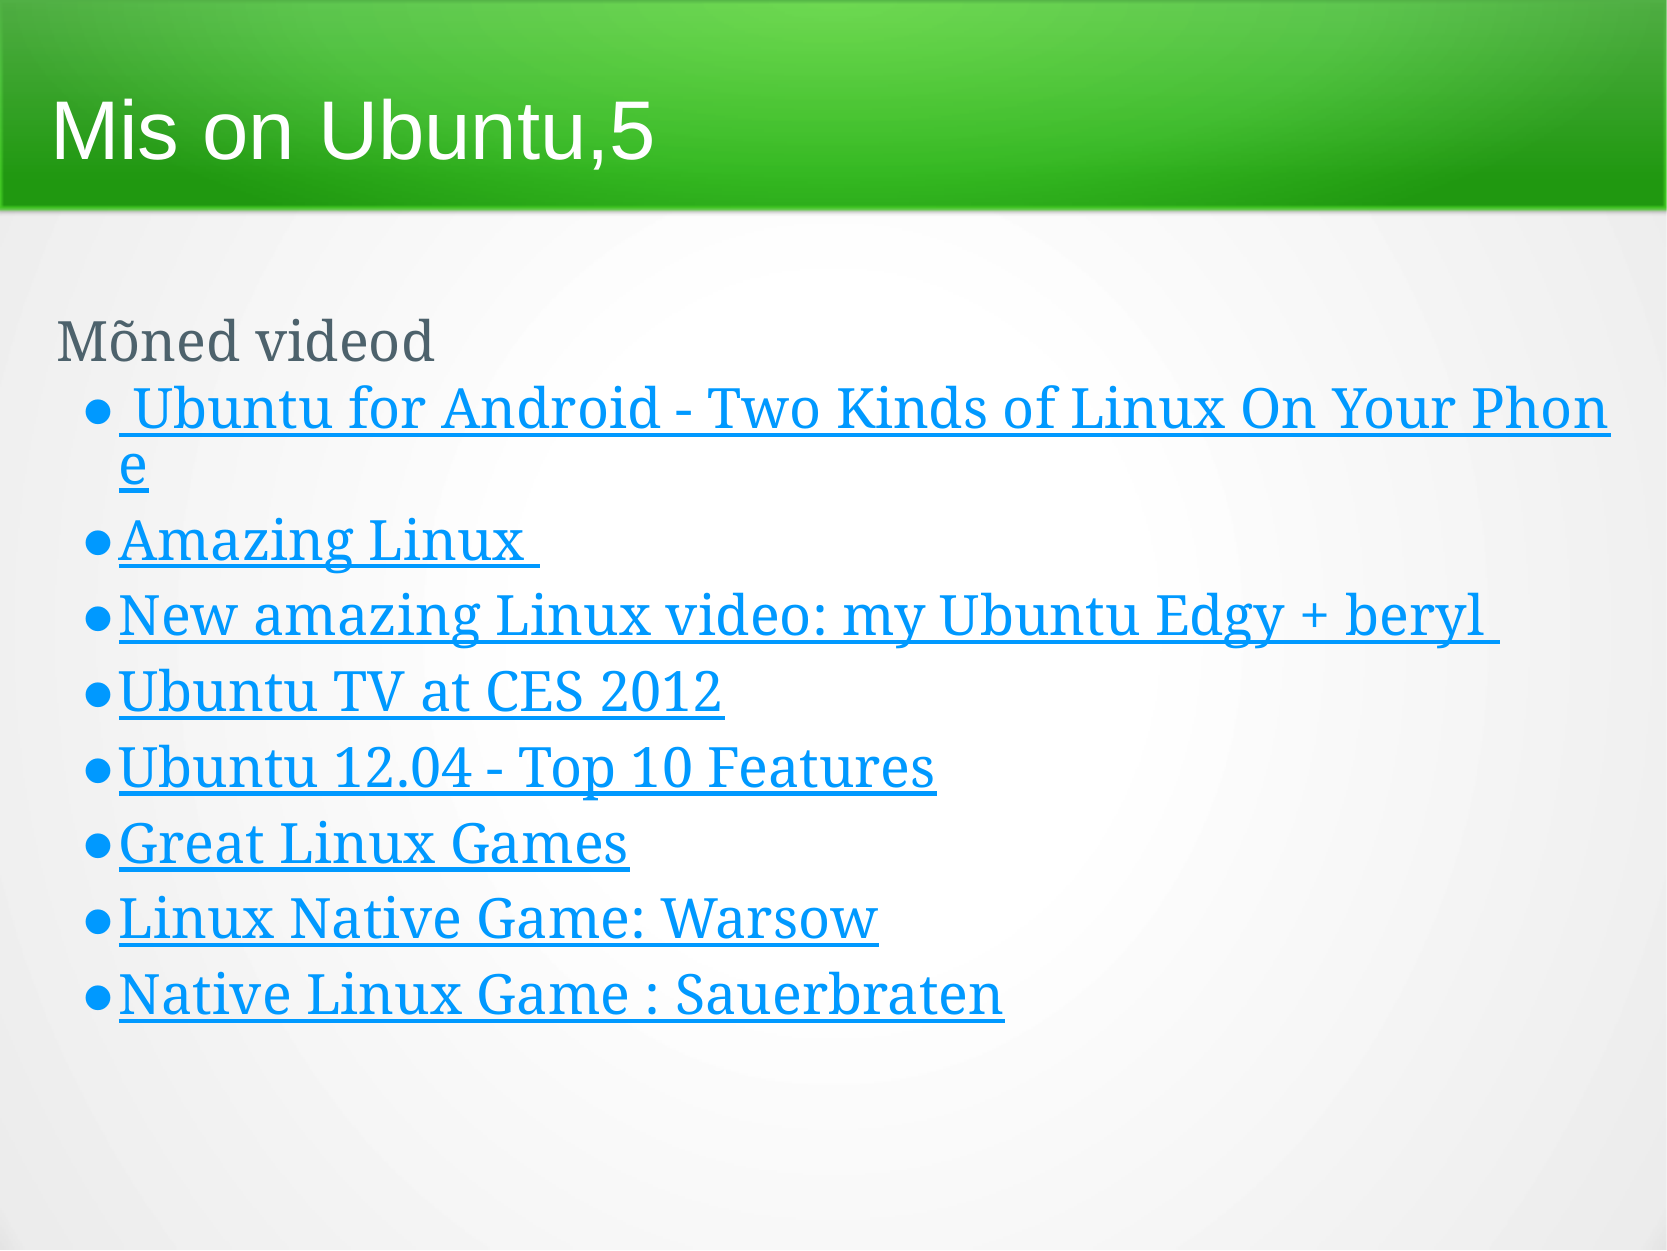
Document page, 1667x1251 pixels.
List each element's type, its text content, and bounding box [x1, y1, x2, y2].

picture [0, 0, 1667, 1250]
title Mis on Ubuntu,5 [50, 84, 1630, 178]
list Mõned videod Ubuntu for Android - Two Kinds of Linux On Your Phone Amazing Linux New amazing Linux video: my Ubuntu Edgy + beryl Ubuntu TV at CES 2012 Ubuntu 12.04 - Top 10 Features Great Linux Games Linux Native Game: Warsow Native Linux Game : Sauerbraten [50, 300, 1630, 1213]
